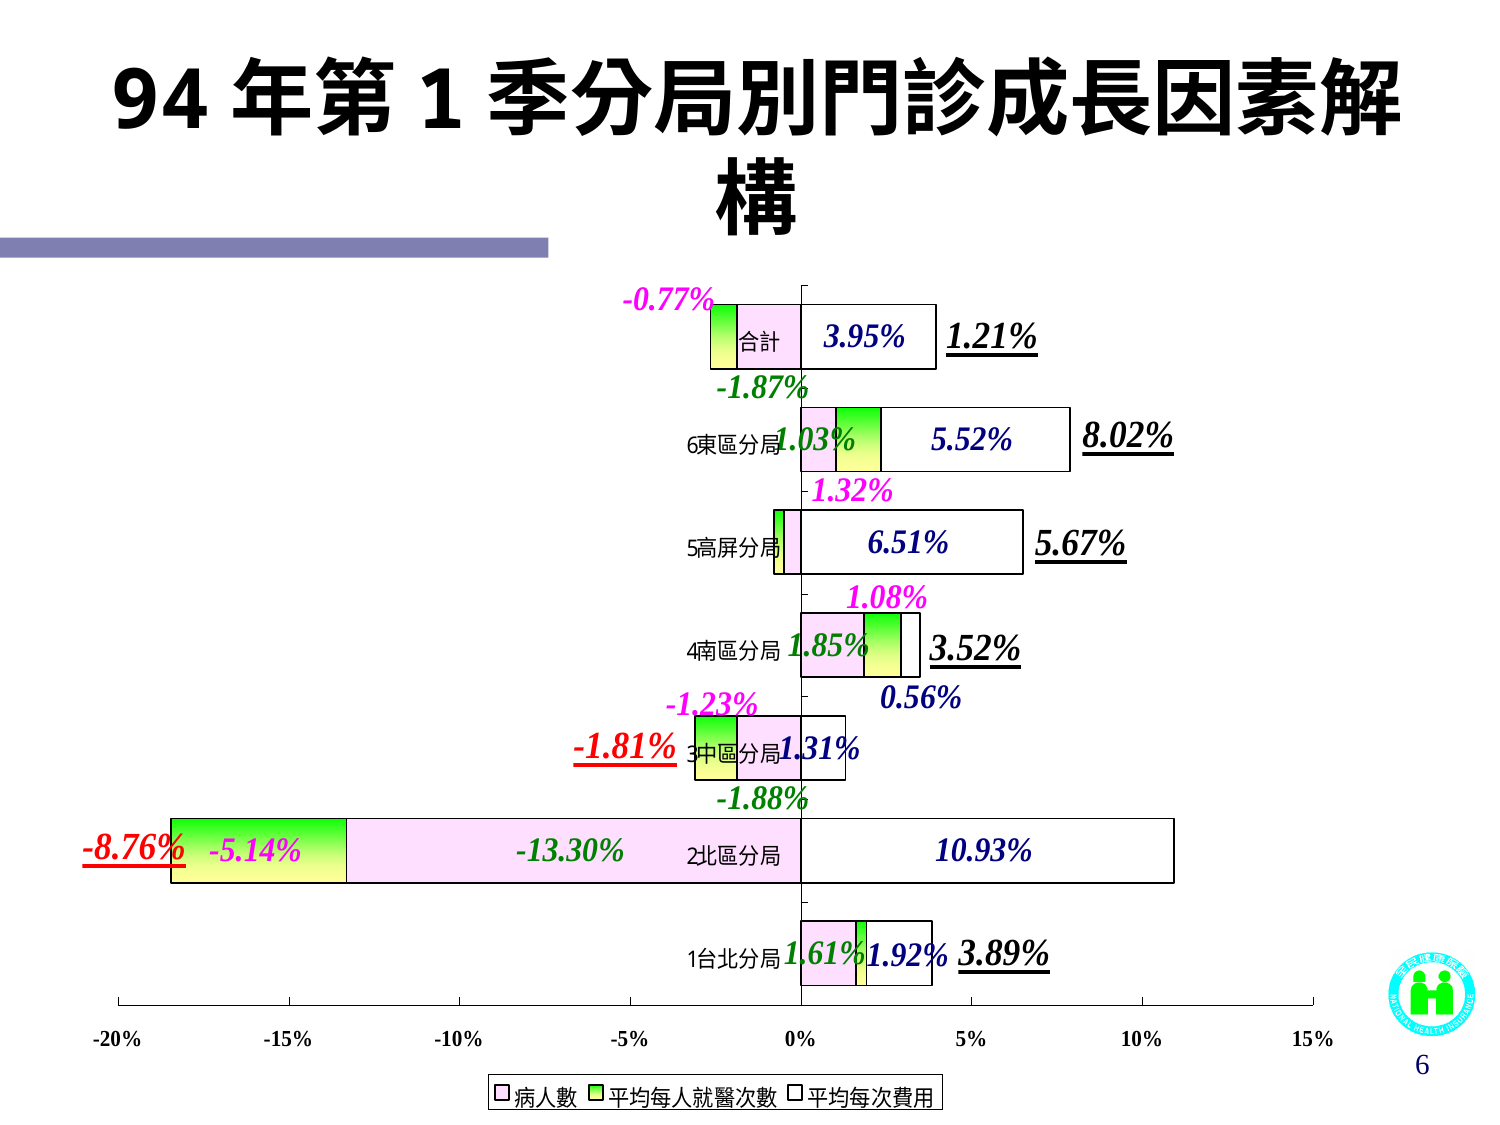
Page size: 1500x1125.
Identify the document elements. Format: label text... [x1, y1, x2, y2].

picture [69, 262, 1362, 1123]
text_box [1400, 1037, 1476, 1125]
title 94年第1季分局別門診成長因素解構 [70, 37, 1443, 188]
